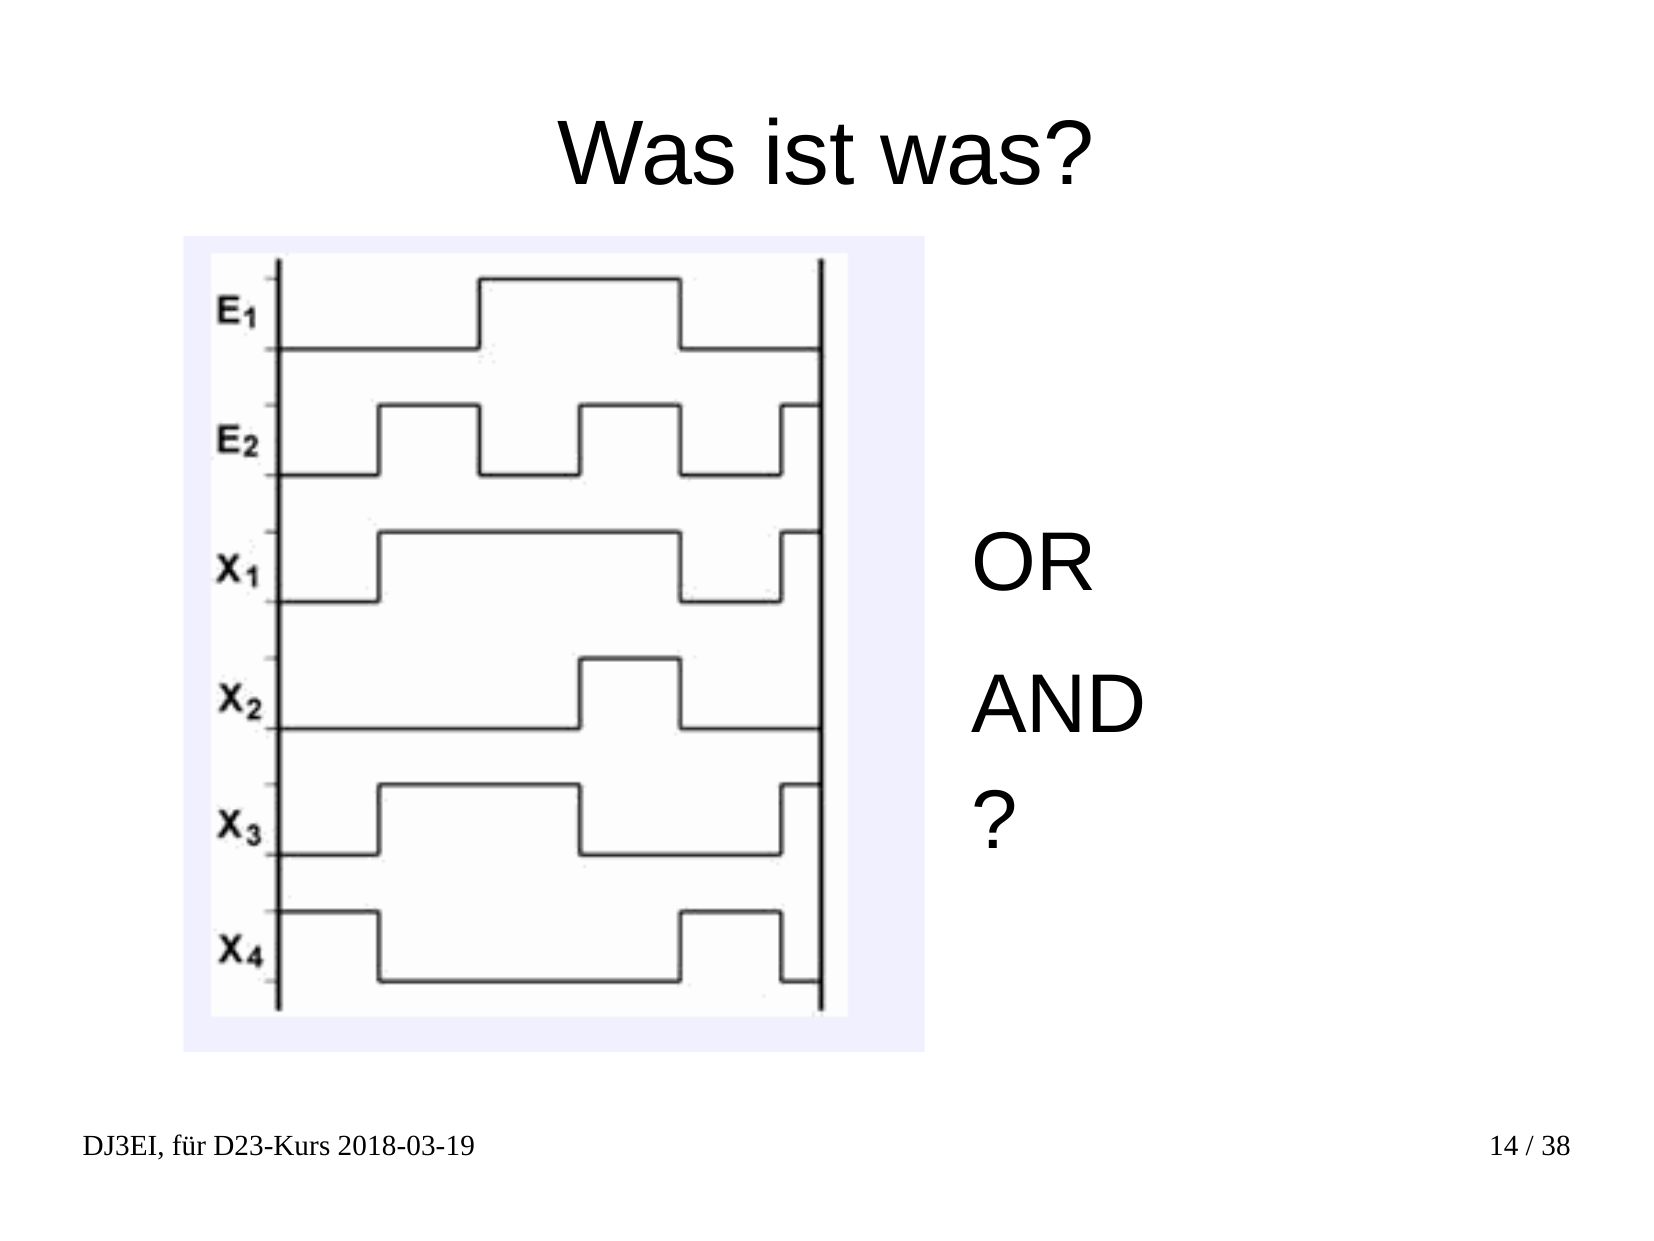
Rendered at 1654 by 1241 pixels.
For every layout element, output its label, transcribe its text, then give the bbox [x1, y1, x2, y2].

picture [165, 236, 925, 1052]
title Was ist was? [82, 49, 1571, 257]
text_box OR [956, 507, 1323, 709]
text_box AND [956, 709, 1264, 768]
text_box ? [956, 766, 1028, 875]
